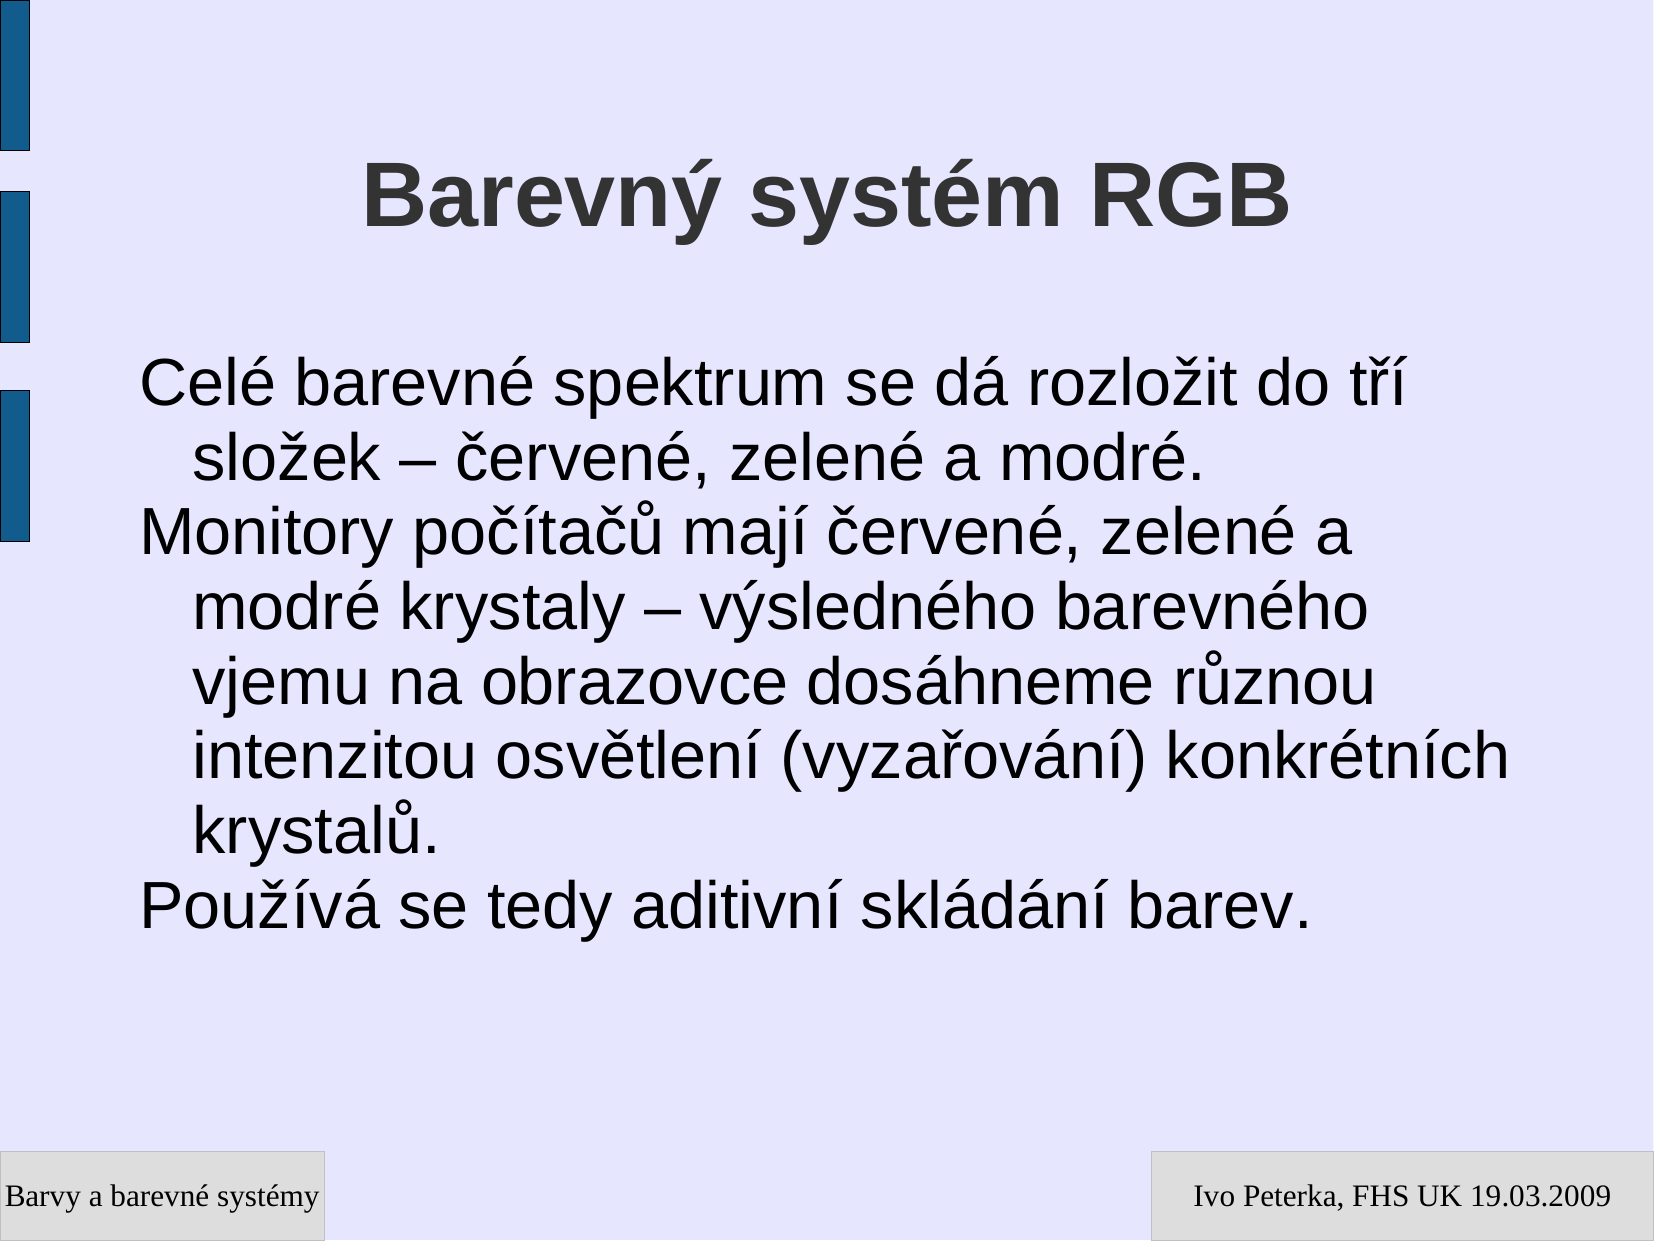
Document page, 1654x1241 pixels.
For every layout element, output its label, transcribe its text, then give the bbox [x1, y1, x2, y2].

title Barevný systém RGB [121, 98, 1534, 291]
list Celé barevné spektrum se dá rozložit do tří složek – červené, zelené a modré. Monitory počítačů mají červené, zelené a modré krystaly – výsledného barevného vjemu na obrazovce dosáhneme různou intenzitou osvětlení (vyzařování) konkrétních krystalů. Používá se tedy aditivní skládání barev. [121, 344, 1534, 1112]
